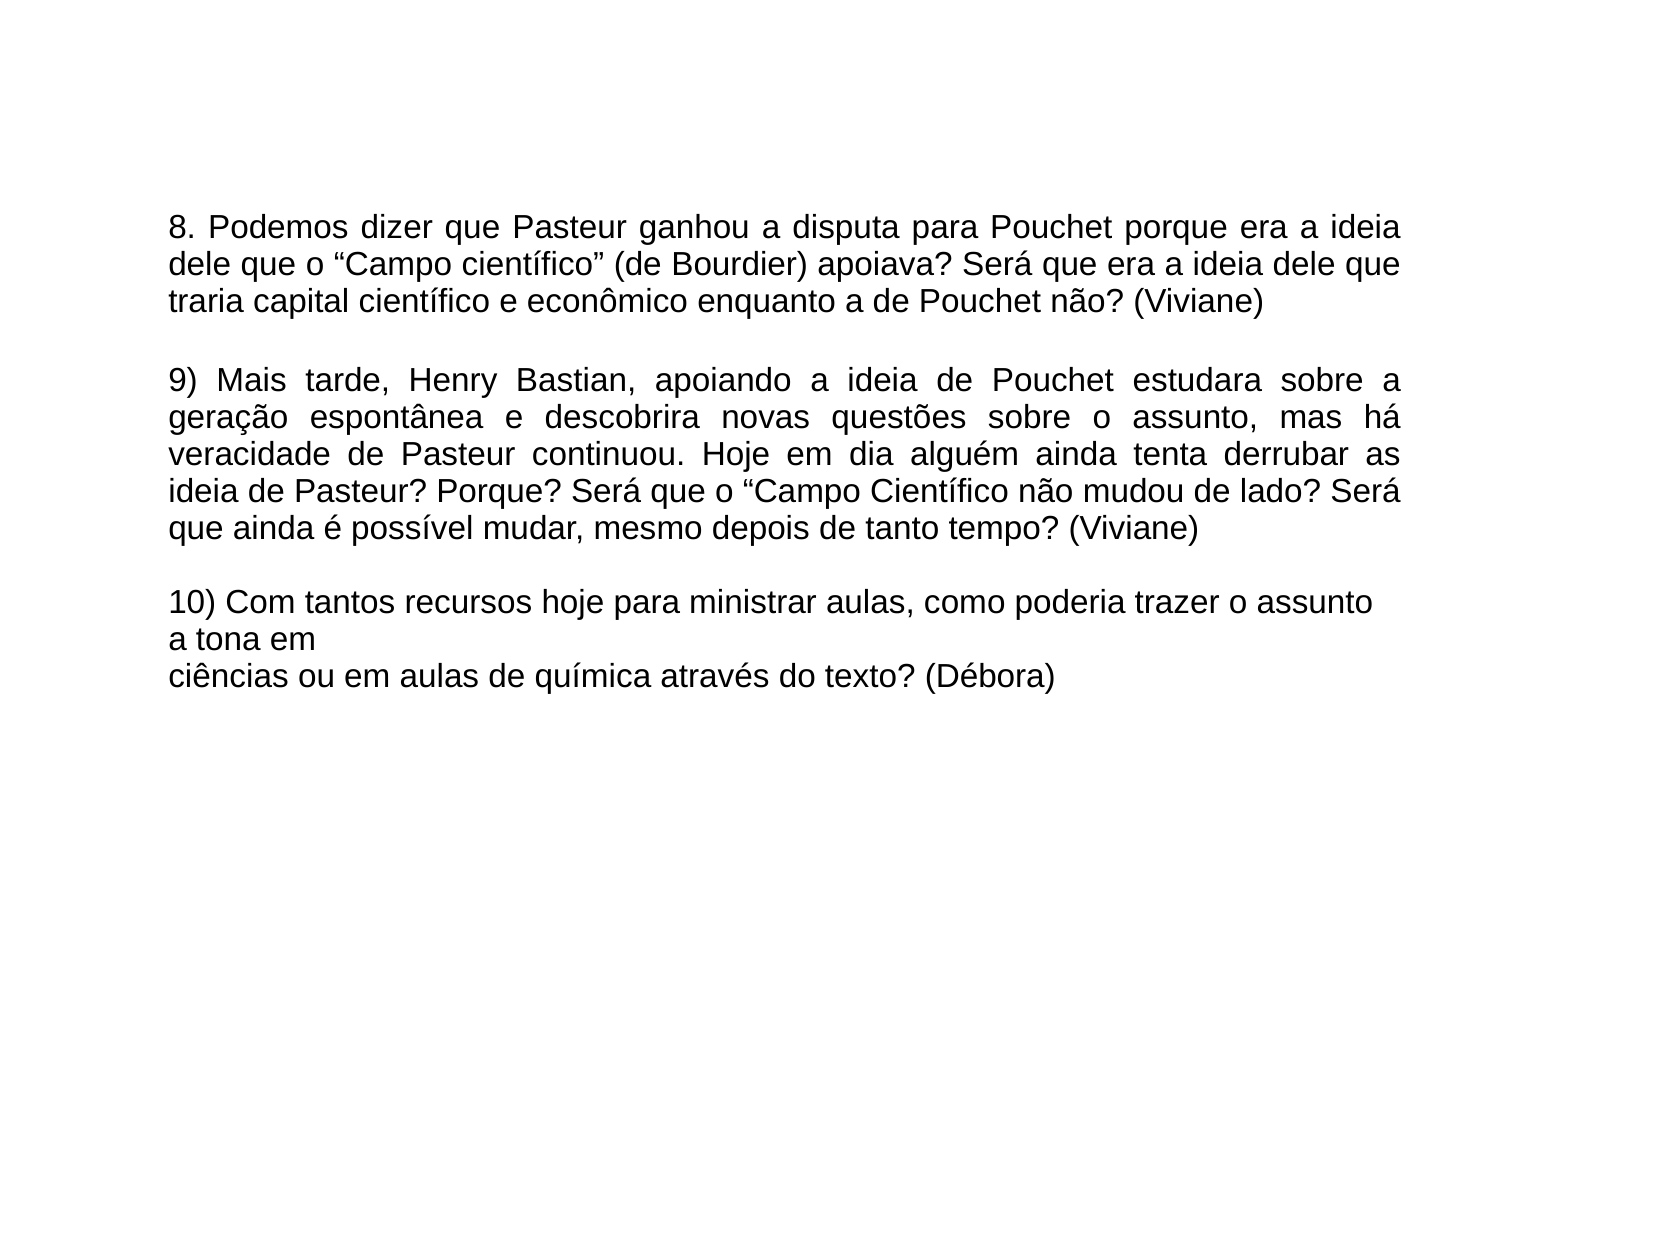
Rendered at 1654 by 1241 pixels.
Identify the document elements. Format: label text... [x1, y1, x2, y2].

text_box 8. Podemos dizer que Pasteur ganhou a disputa para Pouchet porque era a ideia dele que o “Campo científico” (de Bourdier) apoiava? Será que era a ideia dele que traria capital científico e econômico enquanto a de Pouchet não? (Viviane) 9) Mais tarde, Henry Bastian, apoiando a ideia de Pouchet estudara sobre a geração espontânea e descobrira novas questões sobre o assunto, mas há veracidade de Pasteur continuou. Hoje em dia alguém ainda tenta derrubar as ideia de Pasteur? Porque? Será que o “Campo Científico não mudou de lado? Será que ainda é possível mudar, mesmo depois de tanto tempo? (Viviane) 10) Com tantos recursos hoje para ministrar aulas, como poderia trazer o assunto a tona em ciências ou em aulas de química através do texto? (Débora) [153, 200, 1418, 702]
